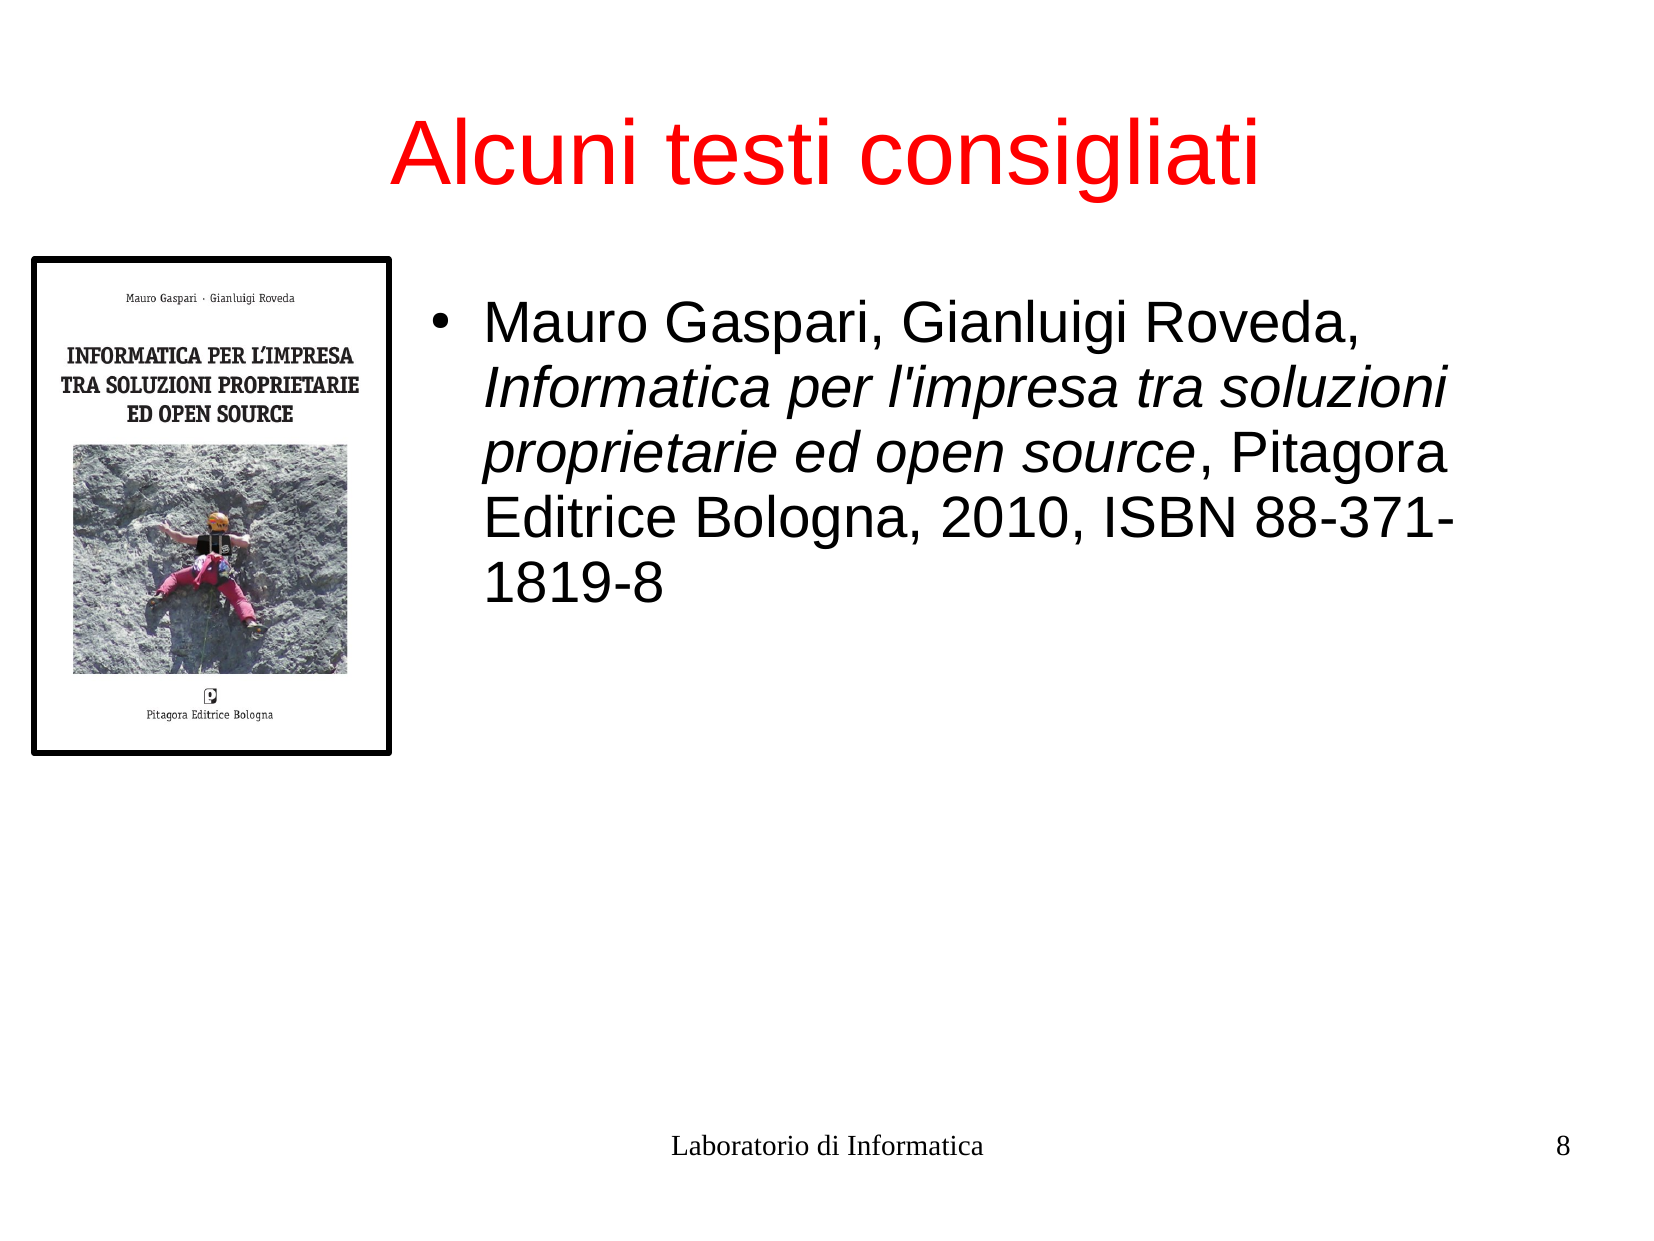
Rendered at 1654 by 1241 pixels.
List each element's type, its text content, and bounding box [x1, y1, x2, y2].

list Mauro Gaspari, Gianluigi Roveda, Informatica per l'impresa tra soluzioni proprietarie ed open source, Pitagora Editrice Bologna, 2010, ISBN 88-371-1819-8 [412, 290, 1571, 1109]
title Alcuni testi consigliati [82, 49, 1571, 257]
picture [37, 262, 386, 751]
